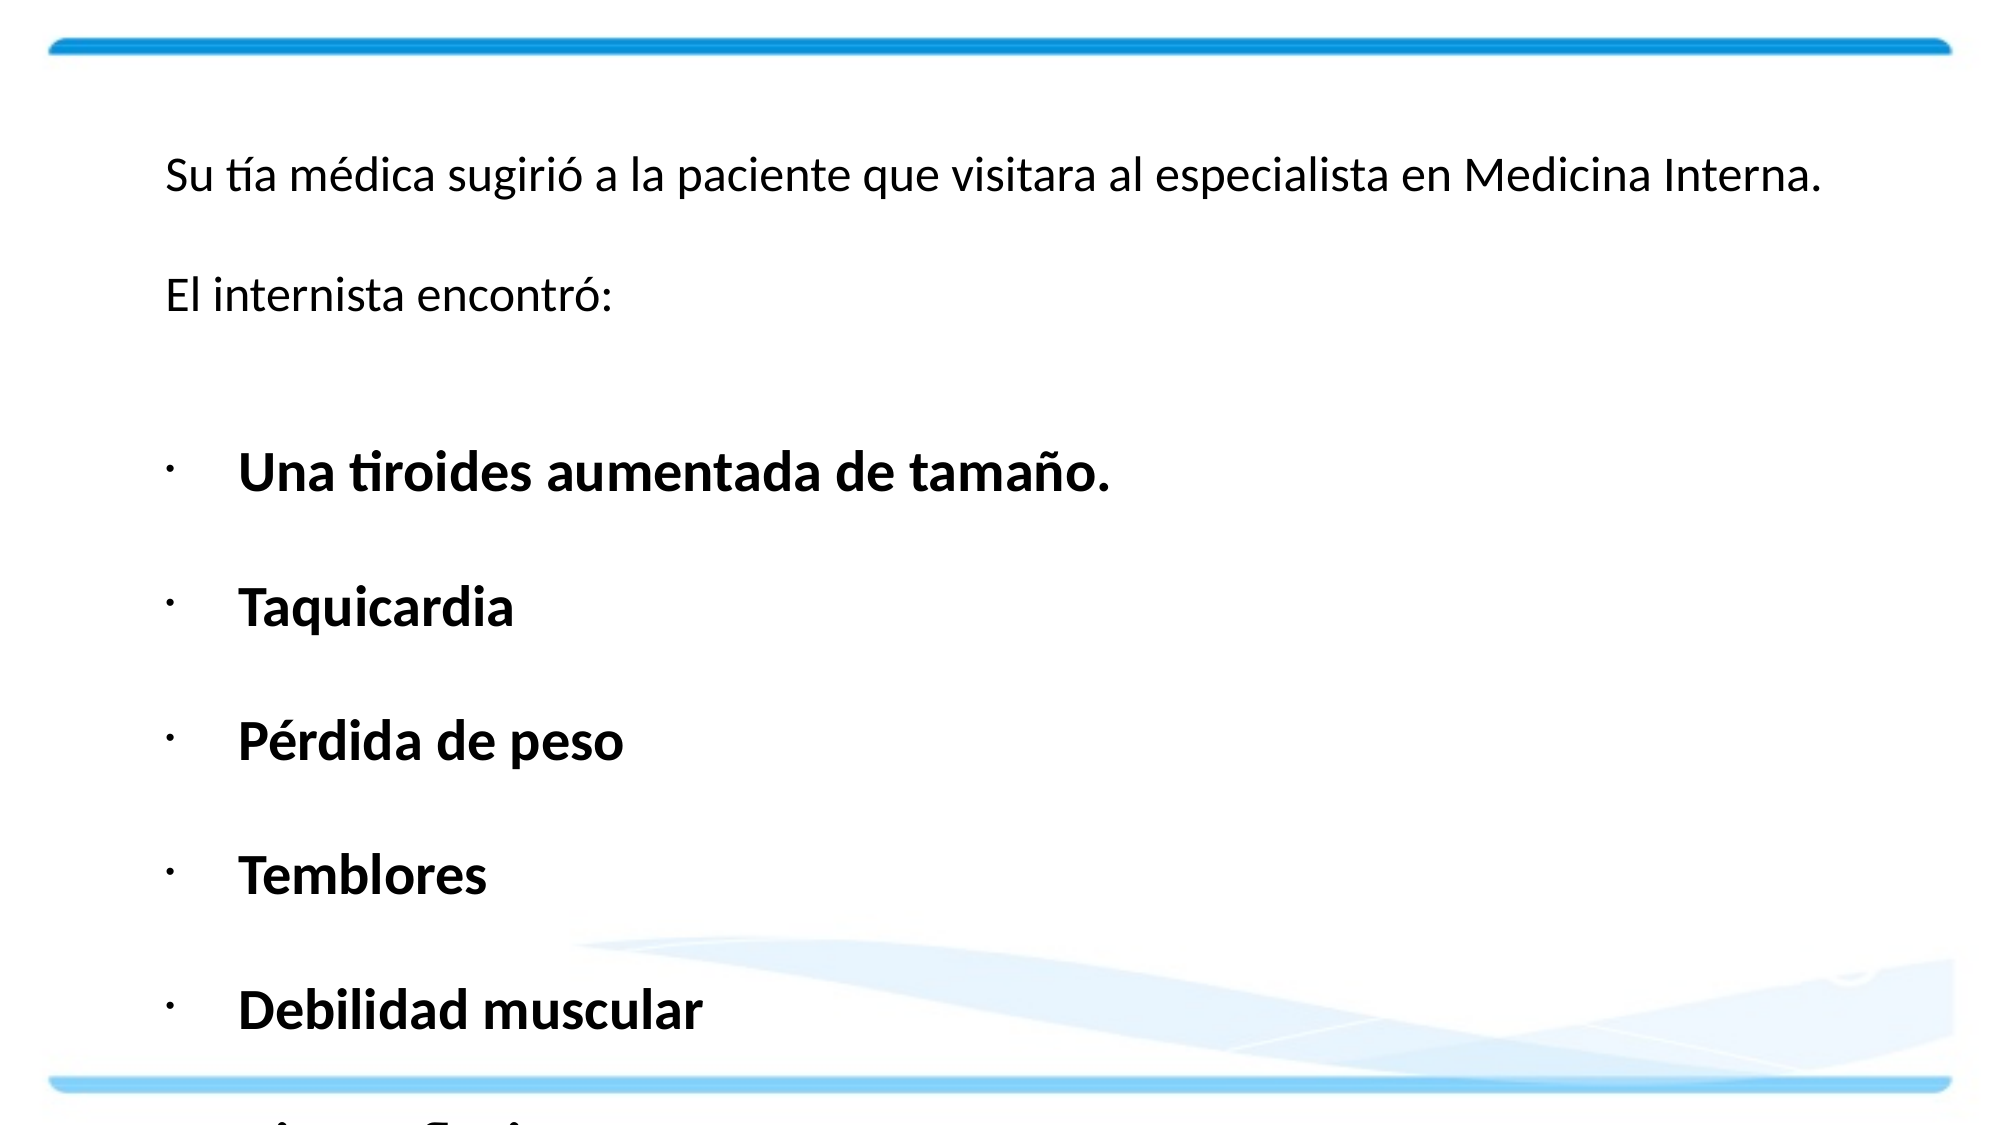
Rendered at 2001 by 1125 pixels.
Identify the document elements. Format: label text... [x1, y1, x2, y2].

list Una tiroides aumentada de tamaño. Taquicardia Pérdida de peso Temblores Debilidad muscular Hiperreflexia [150, 390, 1836, 992]
text_box Su tía médica sugirió a la paciente que visitara al especialista en Medicina Interna. El internista encontró: [150, 133, 1850, 329]
picture [0, 0, 2000, 1125]
